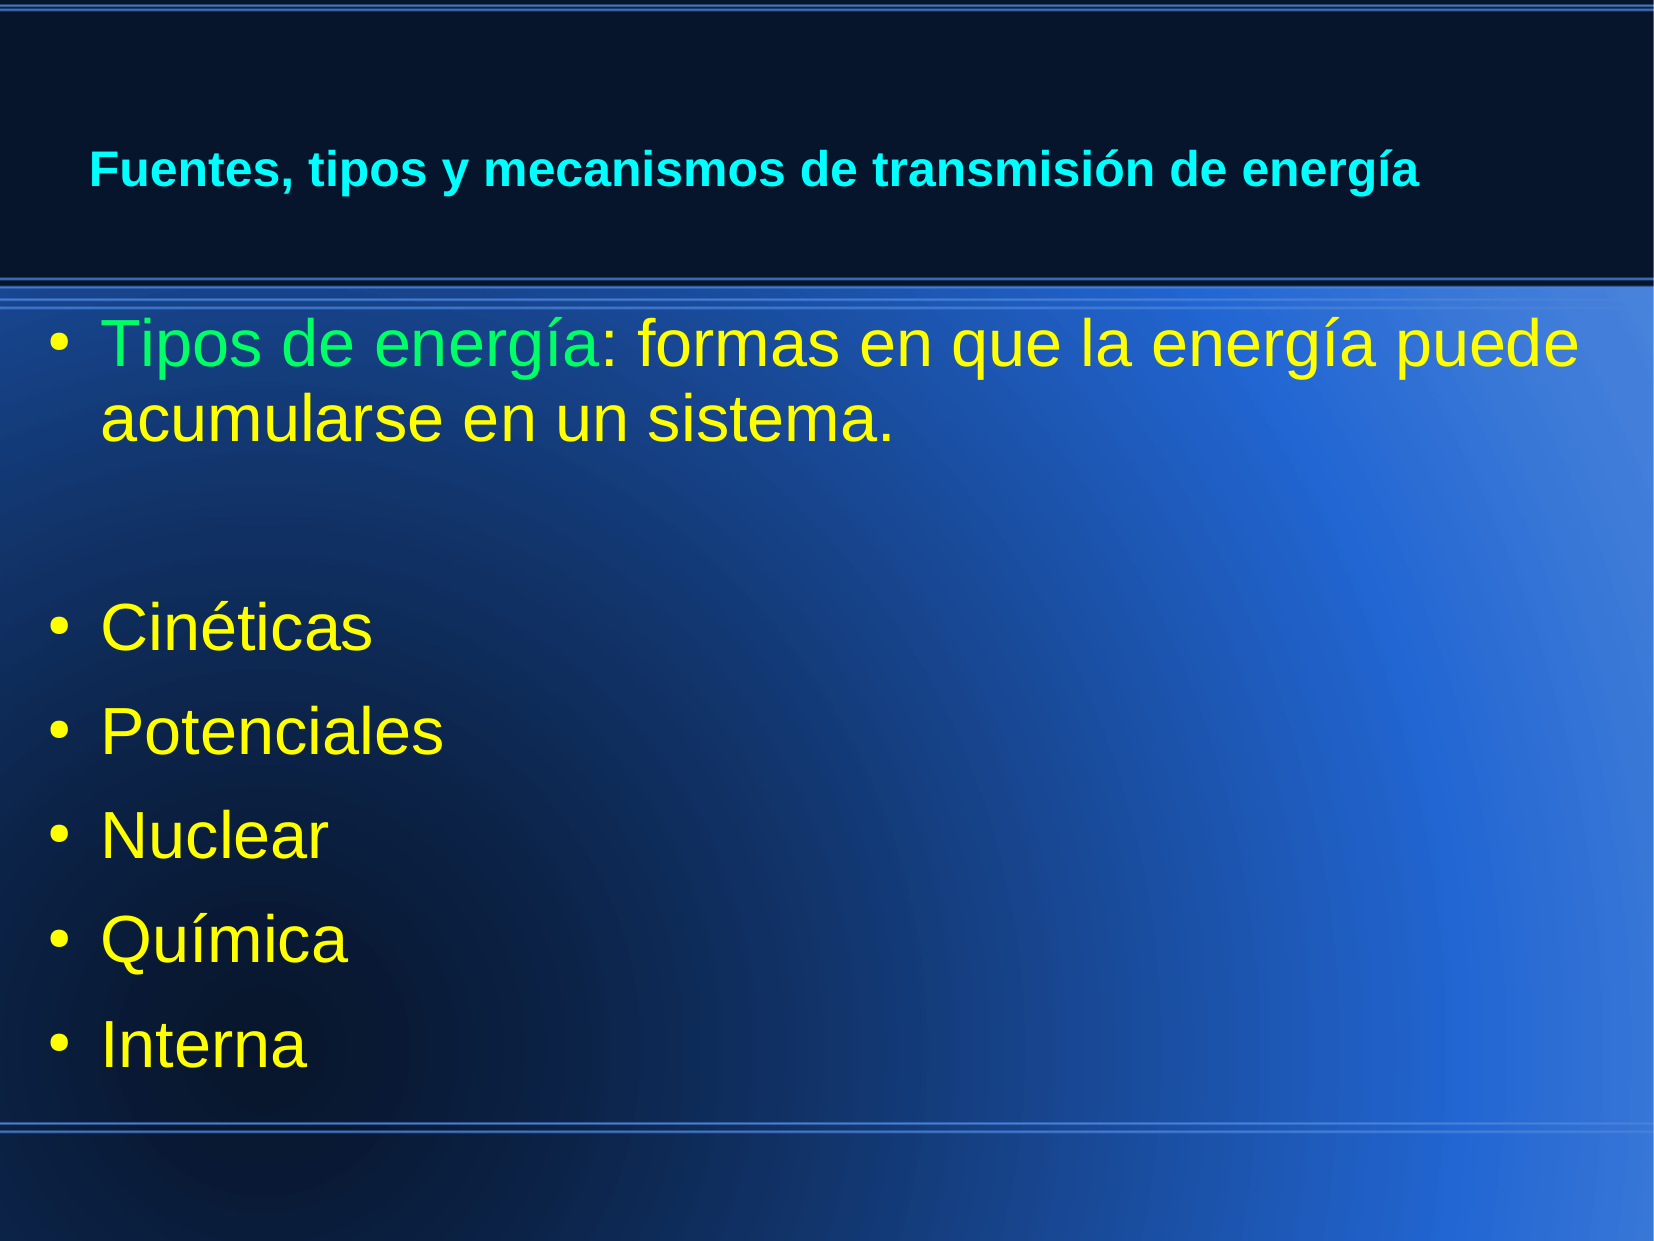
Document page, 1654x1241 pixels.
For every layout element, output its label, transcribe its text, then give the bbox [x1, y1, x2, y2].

list Tipos de energía: formas en que la energía puede acumularse en un sistema. Cinéticas Potenciales Nuclear Química Interna [29, 306, 1595, 1241]
title Fuentes, tipos y mecanismos de transmisión de energía [32, 112, 1477, 226]
picture [0, 0, 1654, 1241]
